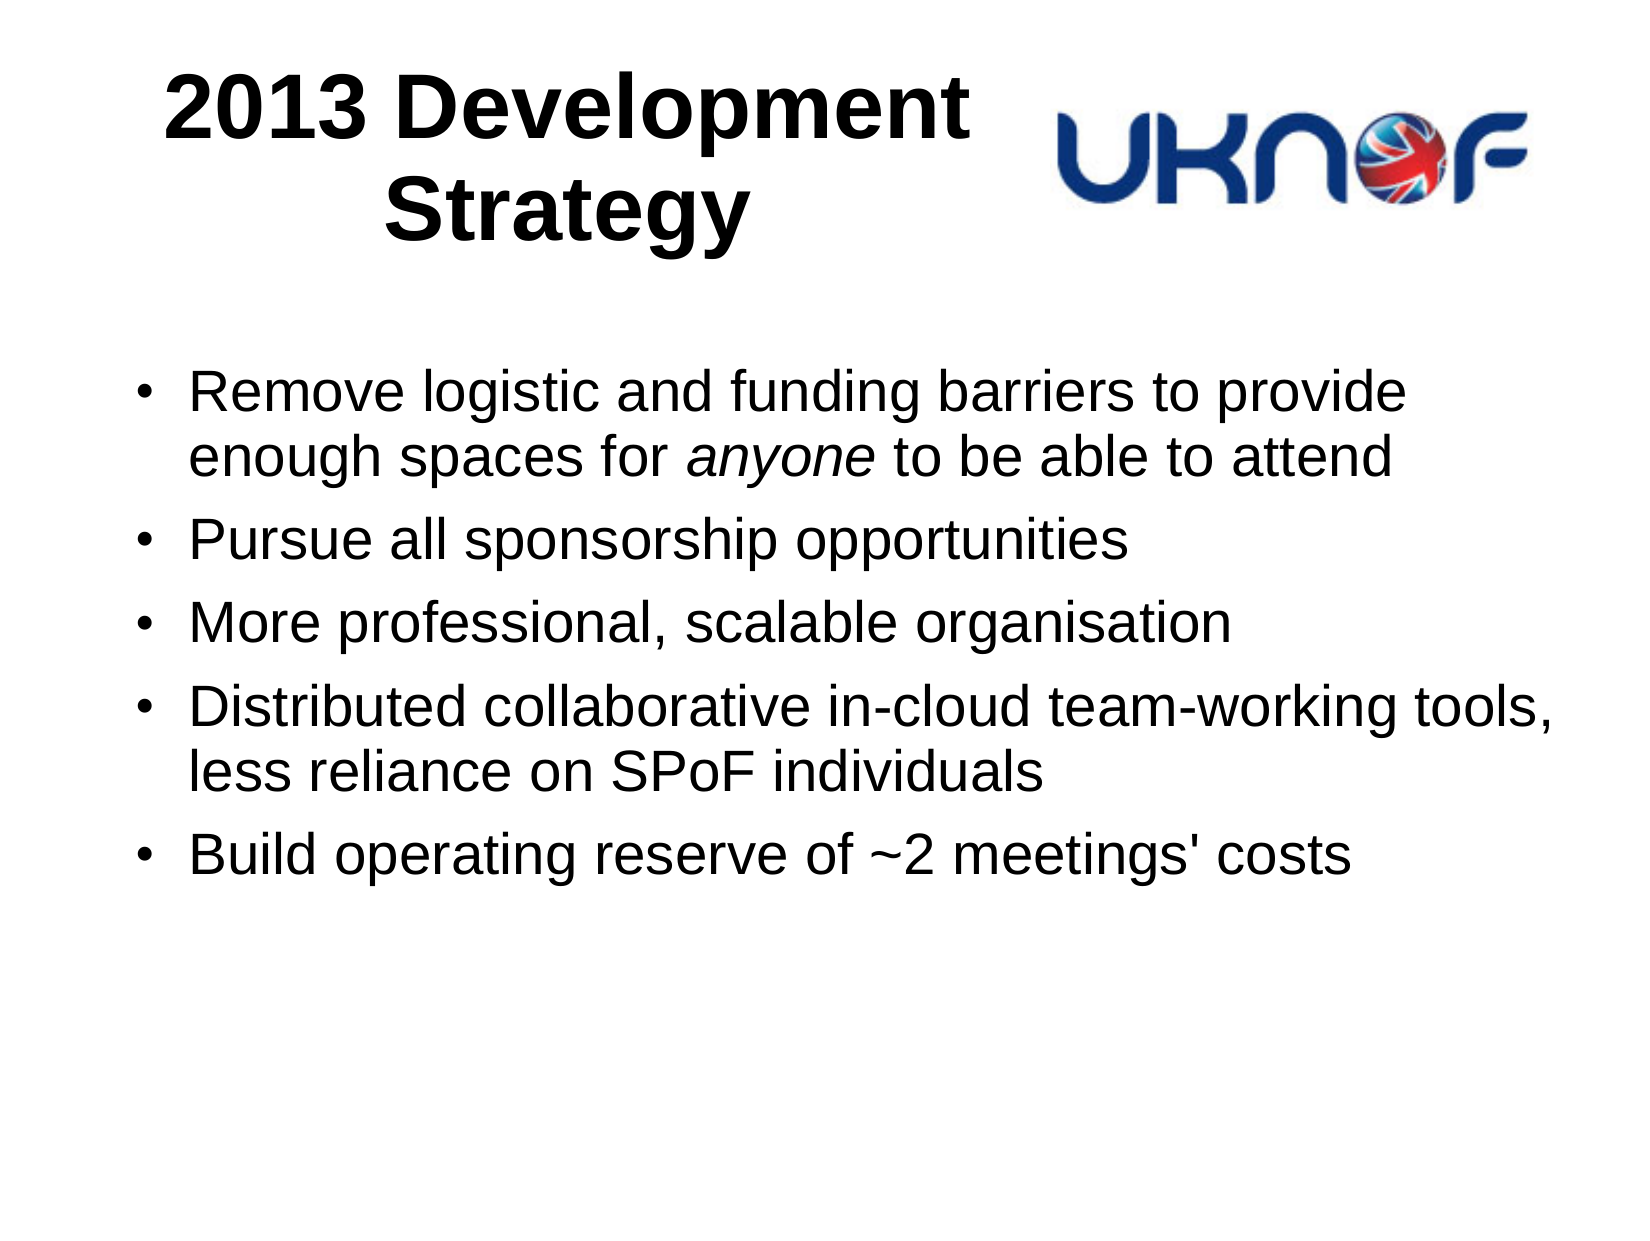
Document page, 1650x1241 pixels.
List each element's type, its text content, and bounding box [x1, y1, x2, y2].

title 2013 Development Strategy [123, 37, 1013, 279]
list Remove logistic and funding barriers to provide enough spaces for anyone to be able to attend Pursue all sponsorship opportunities More professional, scalable organisation Distributed collaborative in-cloud team-working tools, less reliance on SPoF individuals Build operating reserve of ~2 meetings' costs [75, 358, 1576, 1078]
picture [1050, 93, 1536, 225]
